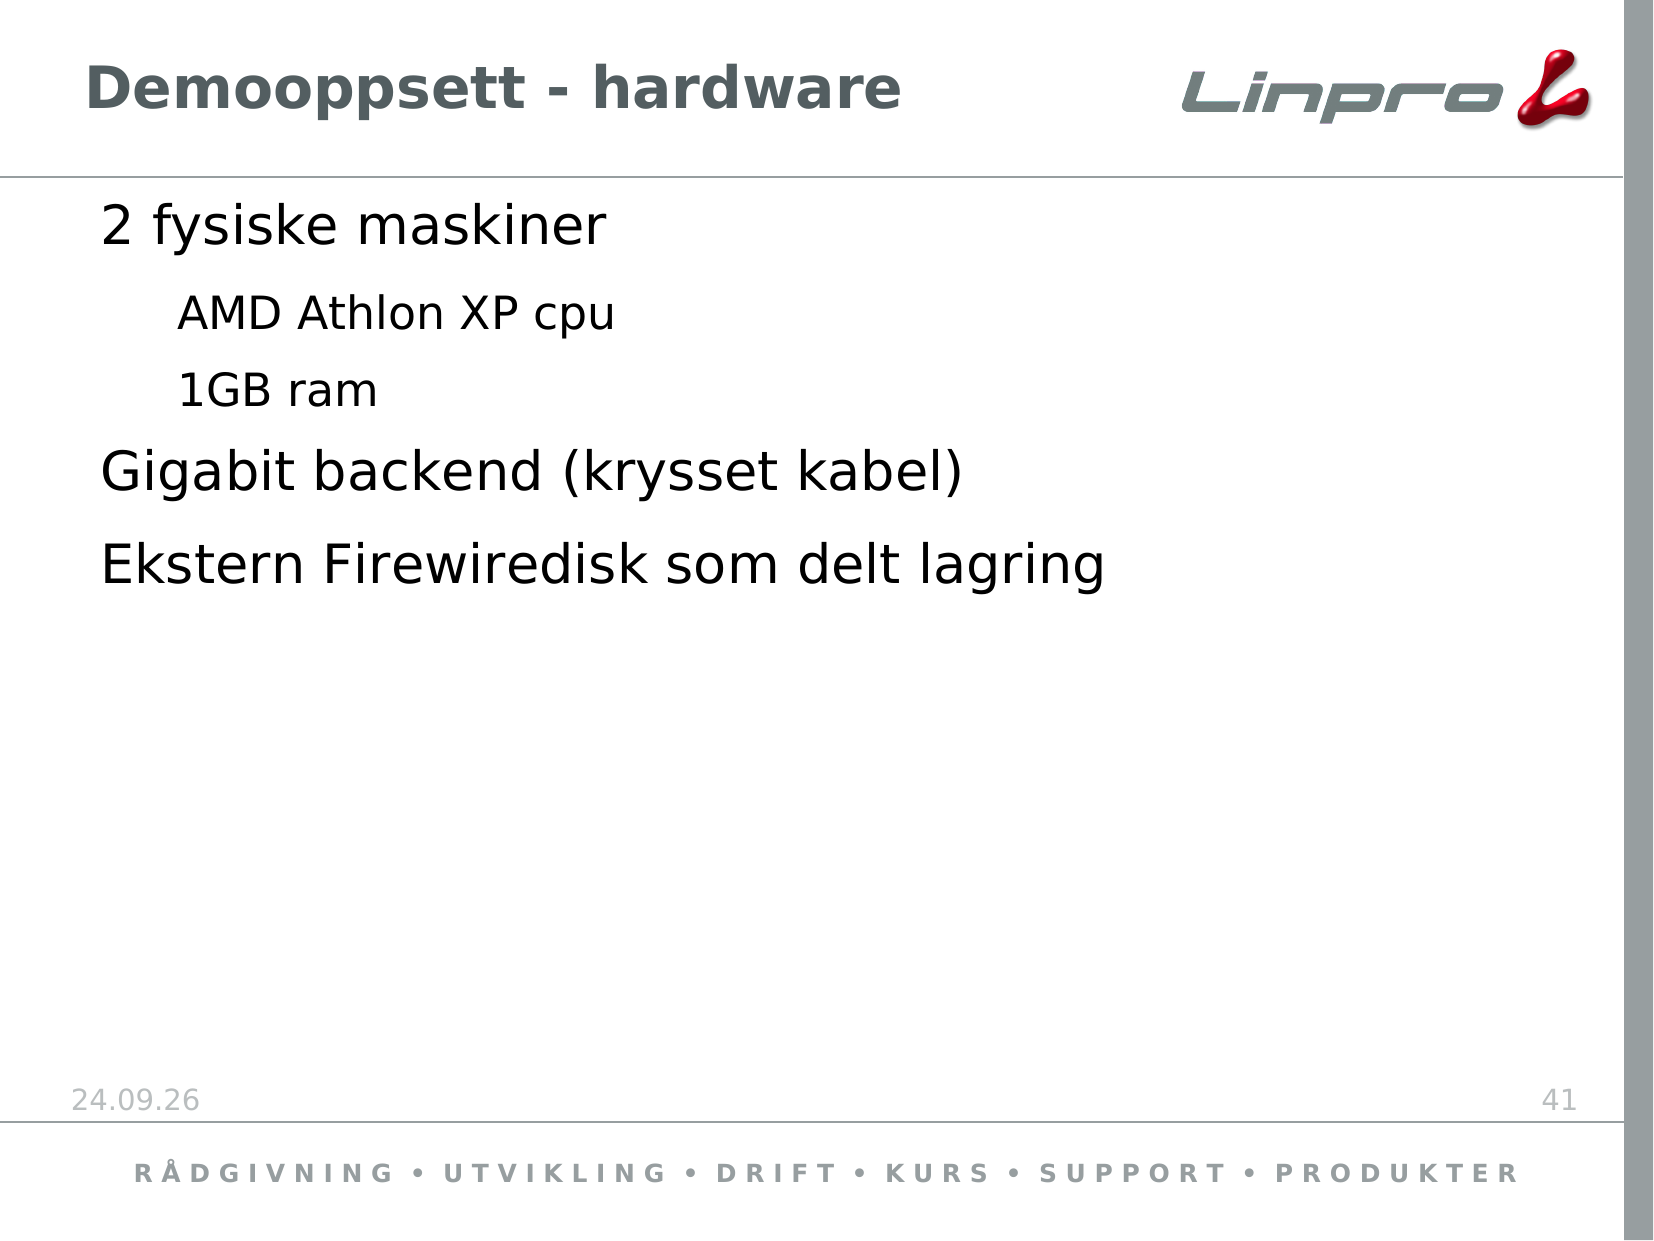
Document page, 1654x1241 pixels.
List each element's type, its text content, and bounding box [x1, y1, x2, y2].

picture [1181, 47, 1595, 133]
list 2 fysiske maskiner AMD Athlon XP cpu 1GB ram Gigabit backend (krysset kabel) Ekstern Firewiredisk som delt lagring [82, 194, 1571, 1039]
title Demooppsett - hardware [84, 49, 1573, 128]
